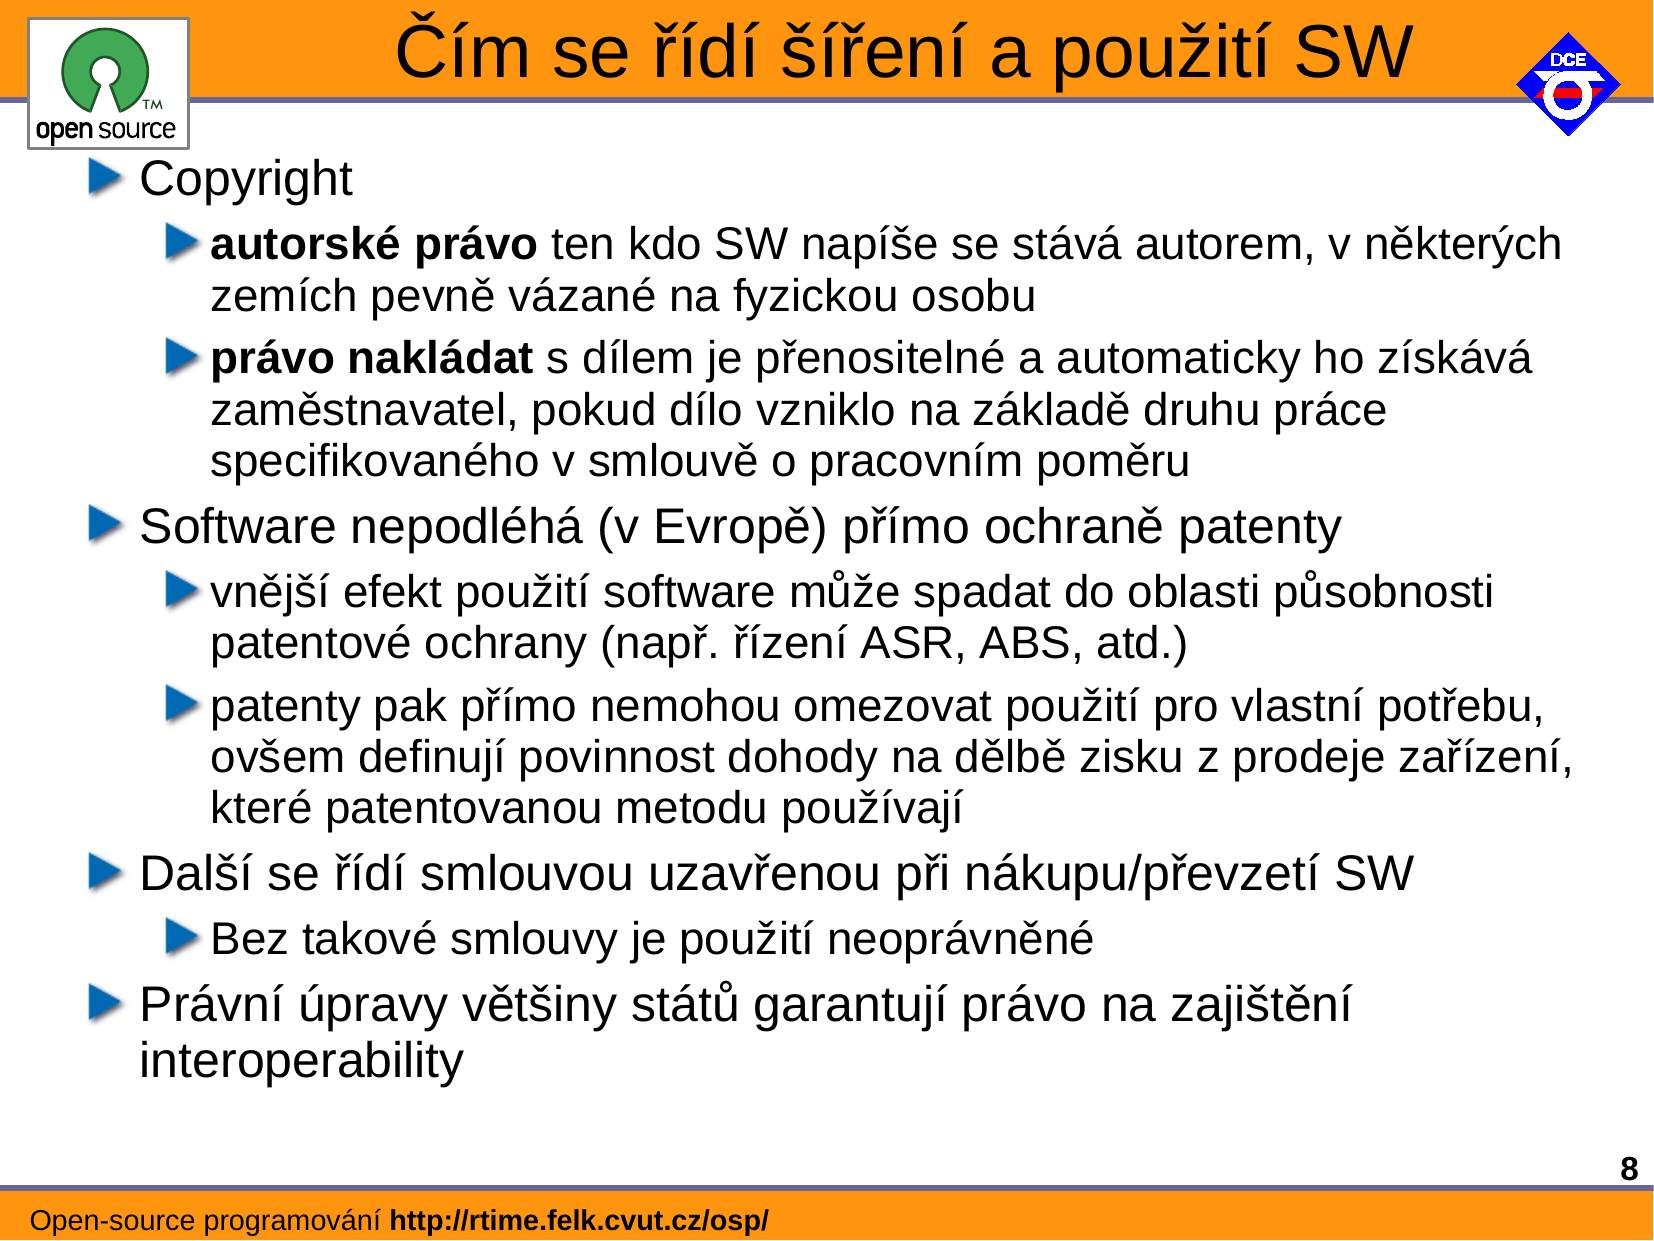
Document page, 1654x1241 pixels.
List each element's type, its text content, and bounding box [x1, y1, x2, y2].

list Copyright autorské právo ten kdo SW napíše se stává autorem, v některých zemích pevně vázané na fyzickou osobu právo nakládat s dílem je přenositelné a automaticky ho získává zaměstnavatel, pokud dílo vzniklo na základě druhu práce specifikovaného v smlouvě o pracovním poměru Software nepodléhá (v Evropě) přímo ochraně patenty vnější efekt použití software může spadat do oblasti působnosti patentové ochrany (např. řízení ASR, ABS, atd.) patenty pak přímo nemohou omezovat použití pro vlastní potřebu, ovšem definují povinnost dohody na dělbě zisku z prodeje zařízení, které patentovanou metodu používají Další se řídí smlouvou uzavřenou při nákupu/převzetí SW Bez takové smlouvy je použití neoprávněné Právní úpravy většiny států garantují právo na zajištění interoperability [68, 150, 1592, 1187]
title Čím se řídí šíření a použití SW [178, 4, 1631, 98]
